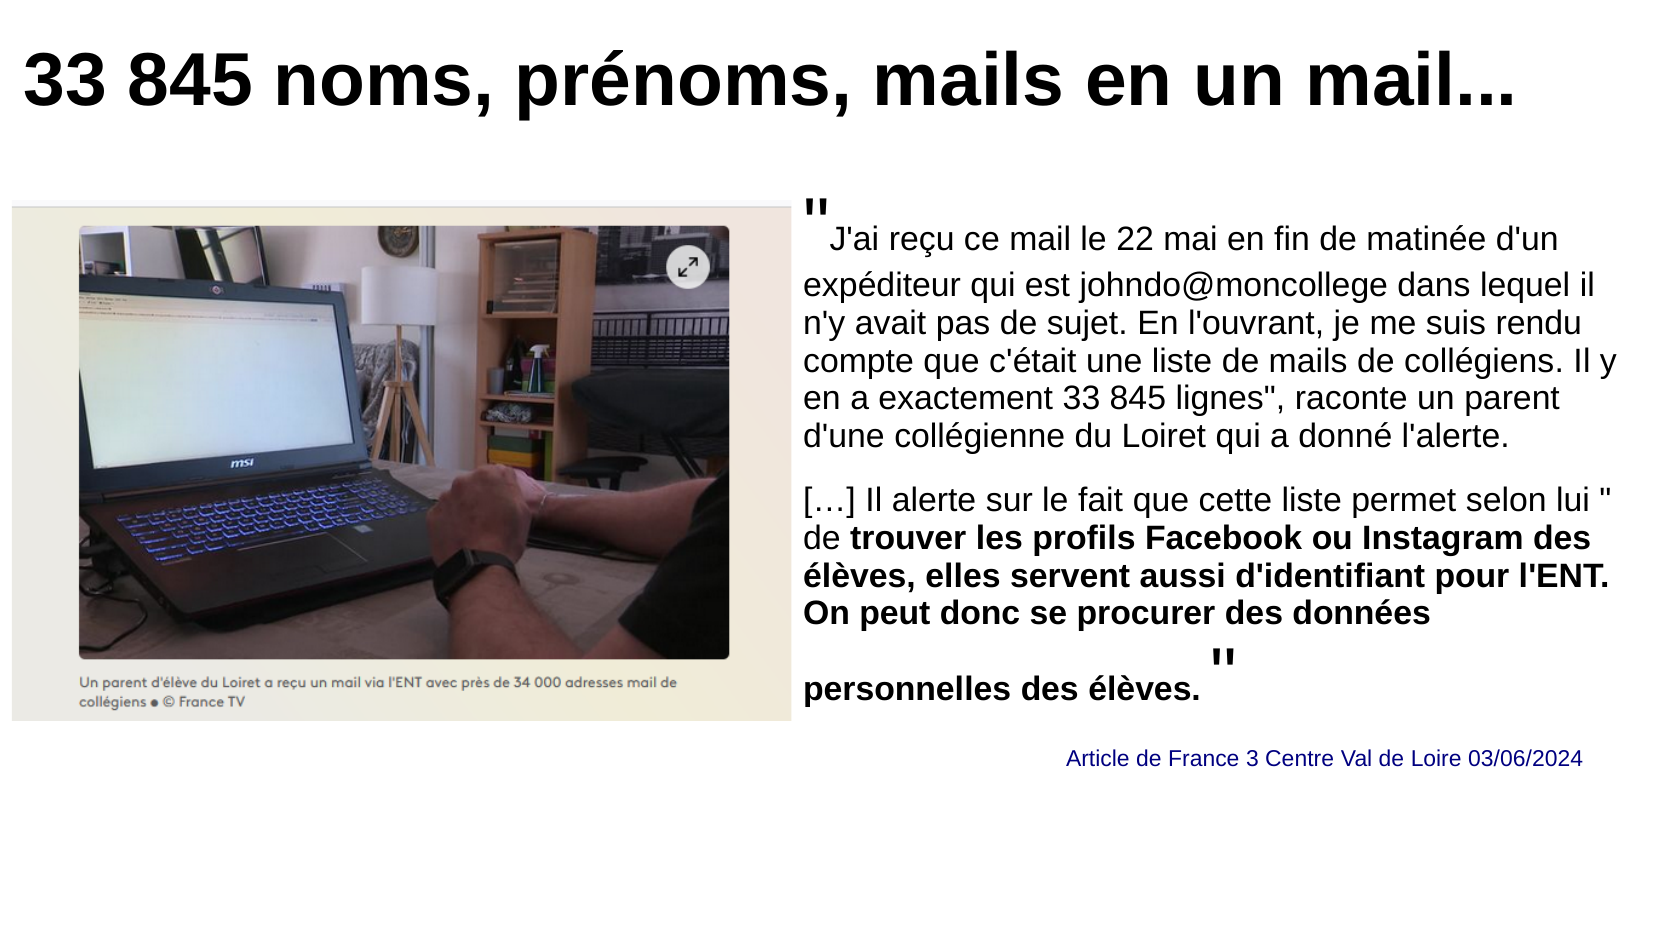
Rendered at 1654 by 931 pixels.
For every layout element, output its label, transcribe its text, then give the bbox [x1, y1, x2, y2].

list "J'ai reçu ce mail le 22 mai en fin de matinée d'un expéditeur qui est johndo@moncollege dans lequel il n'y avait pas de sujet. En l'ouvrant, je me suis rendu compte que c'était une liste de mails de collégiens. Il y en a exactement 33 845 lignes", raconte un parent d'une collégienne du Loiret qui a donné l'alerte. […] Il alerte sur le fait que cette liste permet selon lui " de trouver les profils Facebook ou Instagram des élèves, elles servent aussi d'identifiant pour l'ENT. On peut donc se procurer des données personnelles des élèves. " [803, 182, 1642, 721]
picture [11, 200, 792, 721]
text_box Article de France 3 Centre Val de Loire 03/06/2024 [1051, 738, 1642, 780]
title 33 845 noms, prénoms, mails en un mail... [23, 37, 1619, 142]
